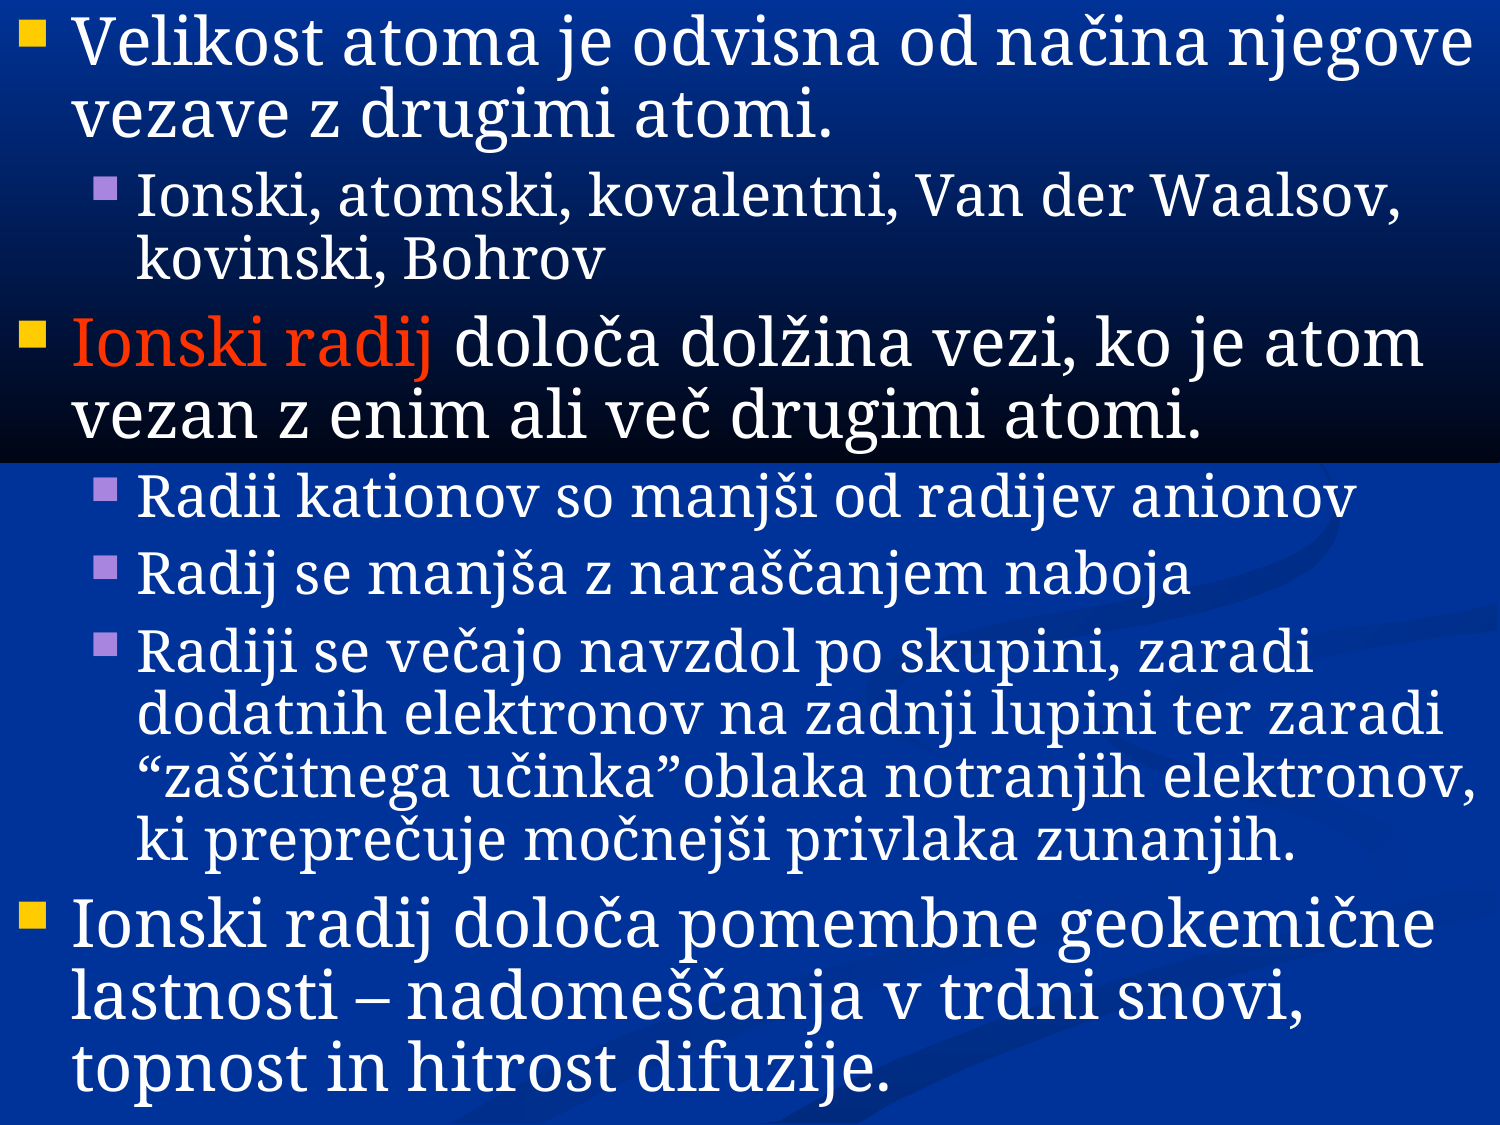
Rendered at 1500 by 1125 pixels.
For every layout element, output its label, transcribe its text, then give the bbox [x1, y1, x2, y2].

list Velikost atoma je odvisna od načina njegove vezave z drugimi atomi. Ionski, atomski, kovalentni, Van der Waalsov, kovinski, Bohrov Ionski radij določa dolžina vezi, ko je atom vezan z enim ali več drugimi atomi. Radii kationov so manjši od radijev anionov Radij se manjša z naraščanjem naboja Radiji se večajo navzdol po skupini, zaradi dodatnih elektronov na zadnji lupini ter zaradi “zaščitnega učinka”oblaka notranjih elektronov, ki preprečuje močnejši privlaka zunanjih. Ionski radij določa pomembne geokemične lastnosti – nadomeščanja v trdni snovi, topnost in hitrost difuzije. [0, 0, 1500, 1125]
